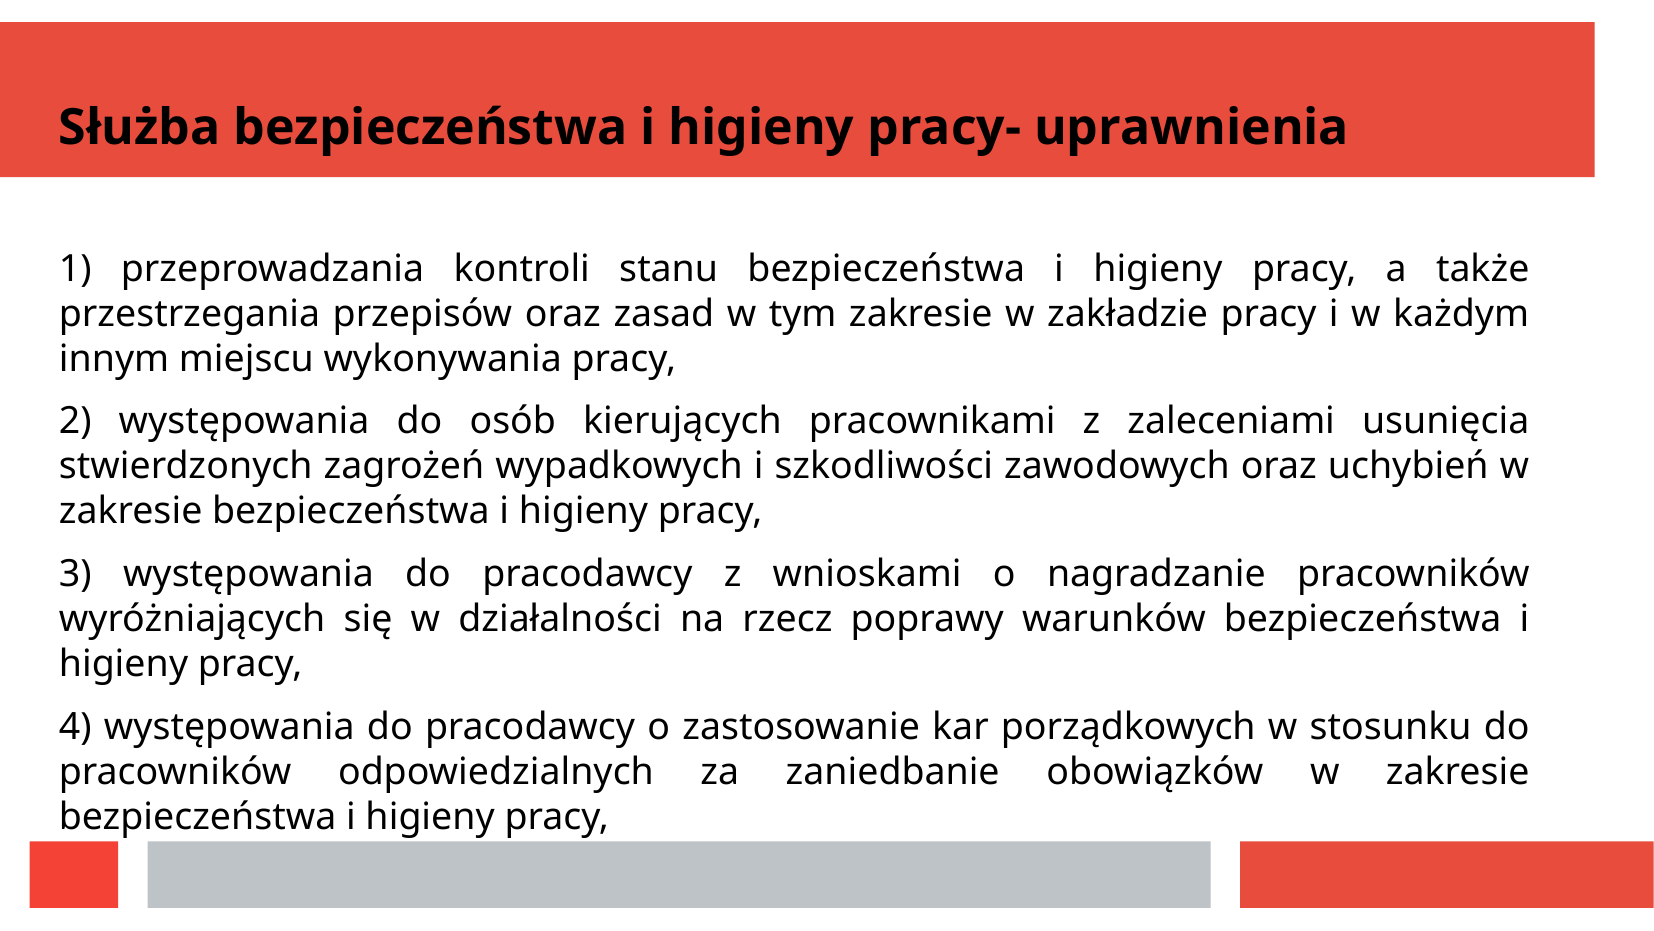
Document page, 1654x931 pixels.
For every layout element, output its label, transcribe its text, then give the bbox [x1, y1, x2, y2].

subtitle 1) przeprowadzania kontroli stanu bezpieczeństwa i higieny pracy, a także przestrzegania przepisów oraz zasad w tym zakresie w zakładzie pracy i w każdym innym miejscu wykonywania pracy, 2) występowania do osób kierujących pracownikami z zaleceniami usunięcia stwierdzonych zagrożeń wypadkowych i szkodliwości zawodowych oraz uchybień w zakresie bezpieczeństwa i higieny pracy, 3) występowania do pracodawcy z wnioskami o nagradzanie pracowników wyróżniających się w działalności na rzecz poprawy warunków bezpieczeństwa i higieny pracy, 4) występowania do pracodawcy o zastosowanie kar porządkowych w stosunku do pracowników odpowiedzialnych za zaniedbanie obowiązków w zakresie bezpieczeństwa i higieny pracy, [59, 243, 1565, 820]
title Służba bezpieczeństwa i higieny pracy- uprawnienia [59, 44, 1595, 156]
